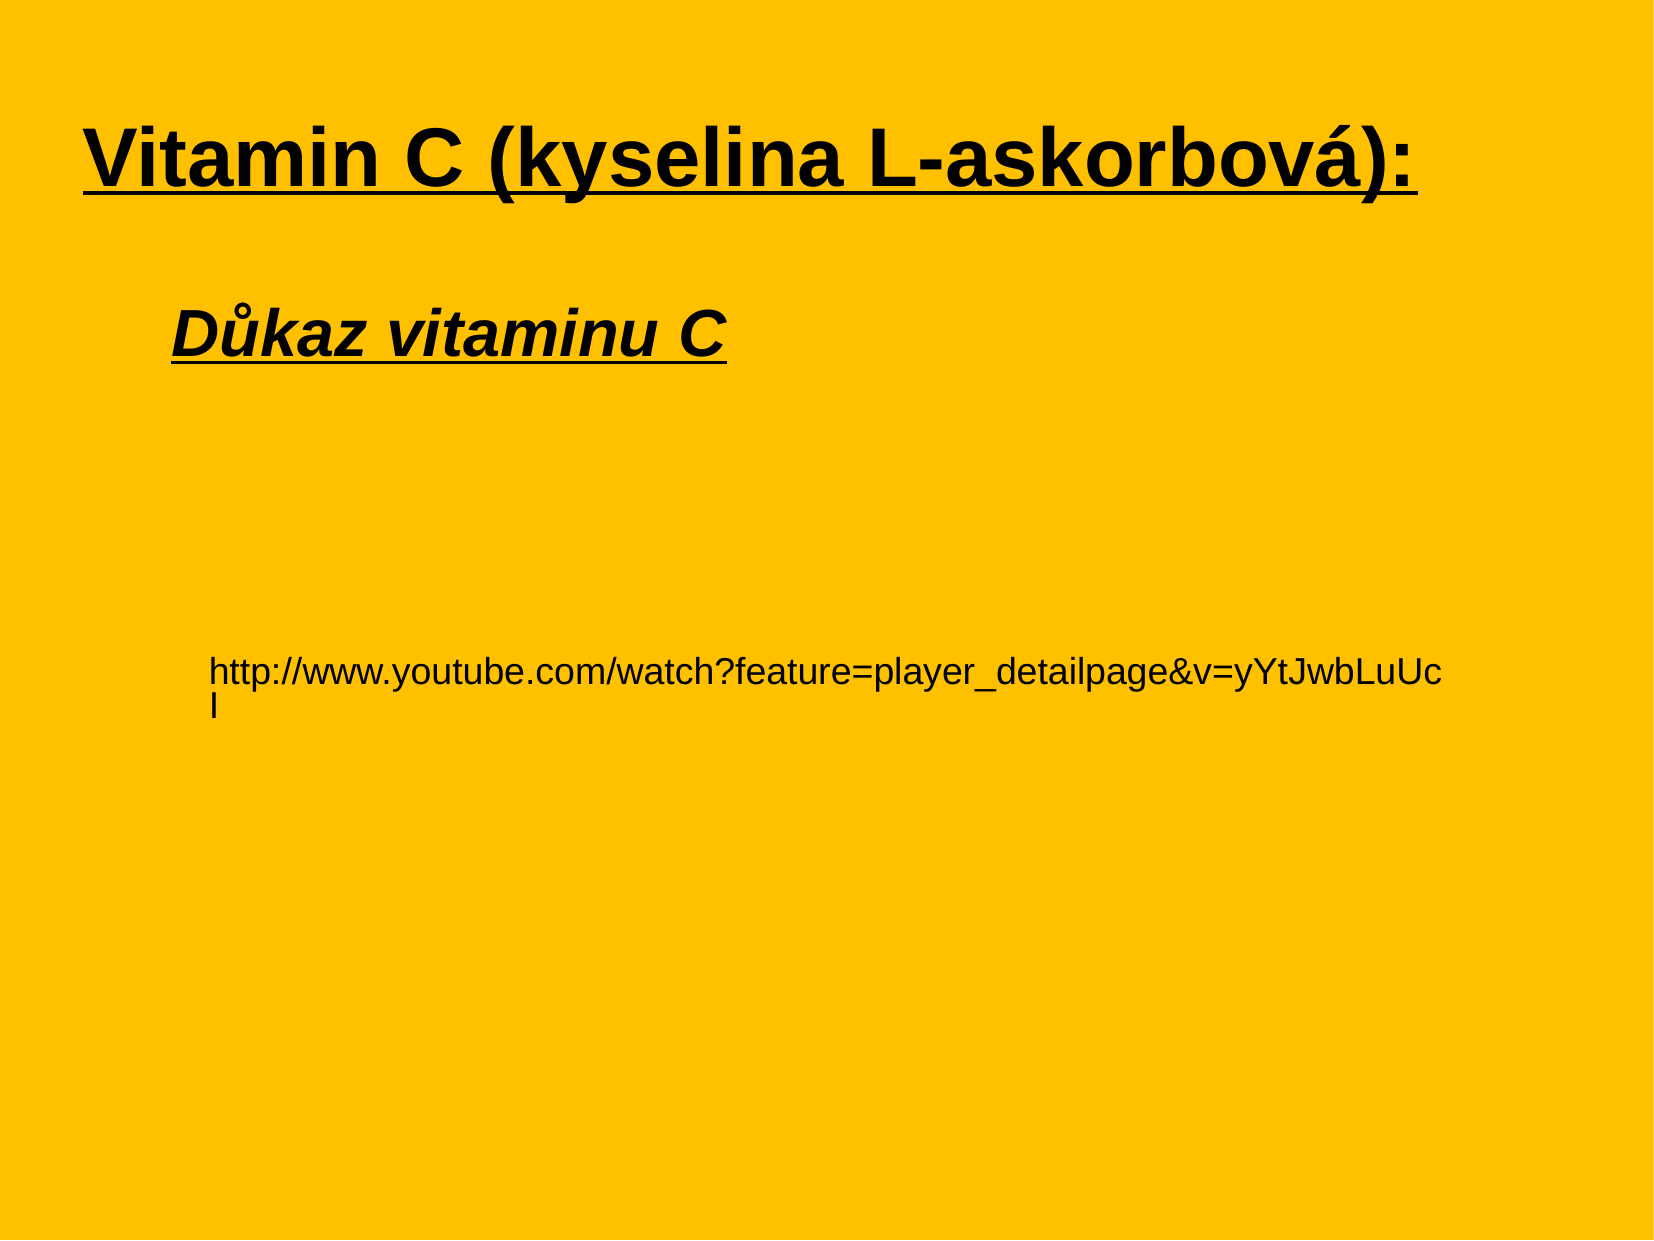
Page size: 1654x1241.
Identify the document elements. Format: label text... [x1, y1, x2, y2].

list Důkaz vitaminu C [82, 290, 1571, 1109]
title Vitamin C (kyselina L-askorbová): [82, 49, 1571, 257]
text_box http://www.youtube.com/watch?feature=player_detailpage&v=yYtJwbLuUcI [194, 643, 1463, 743]
